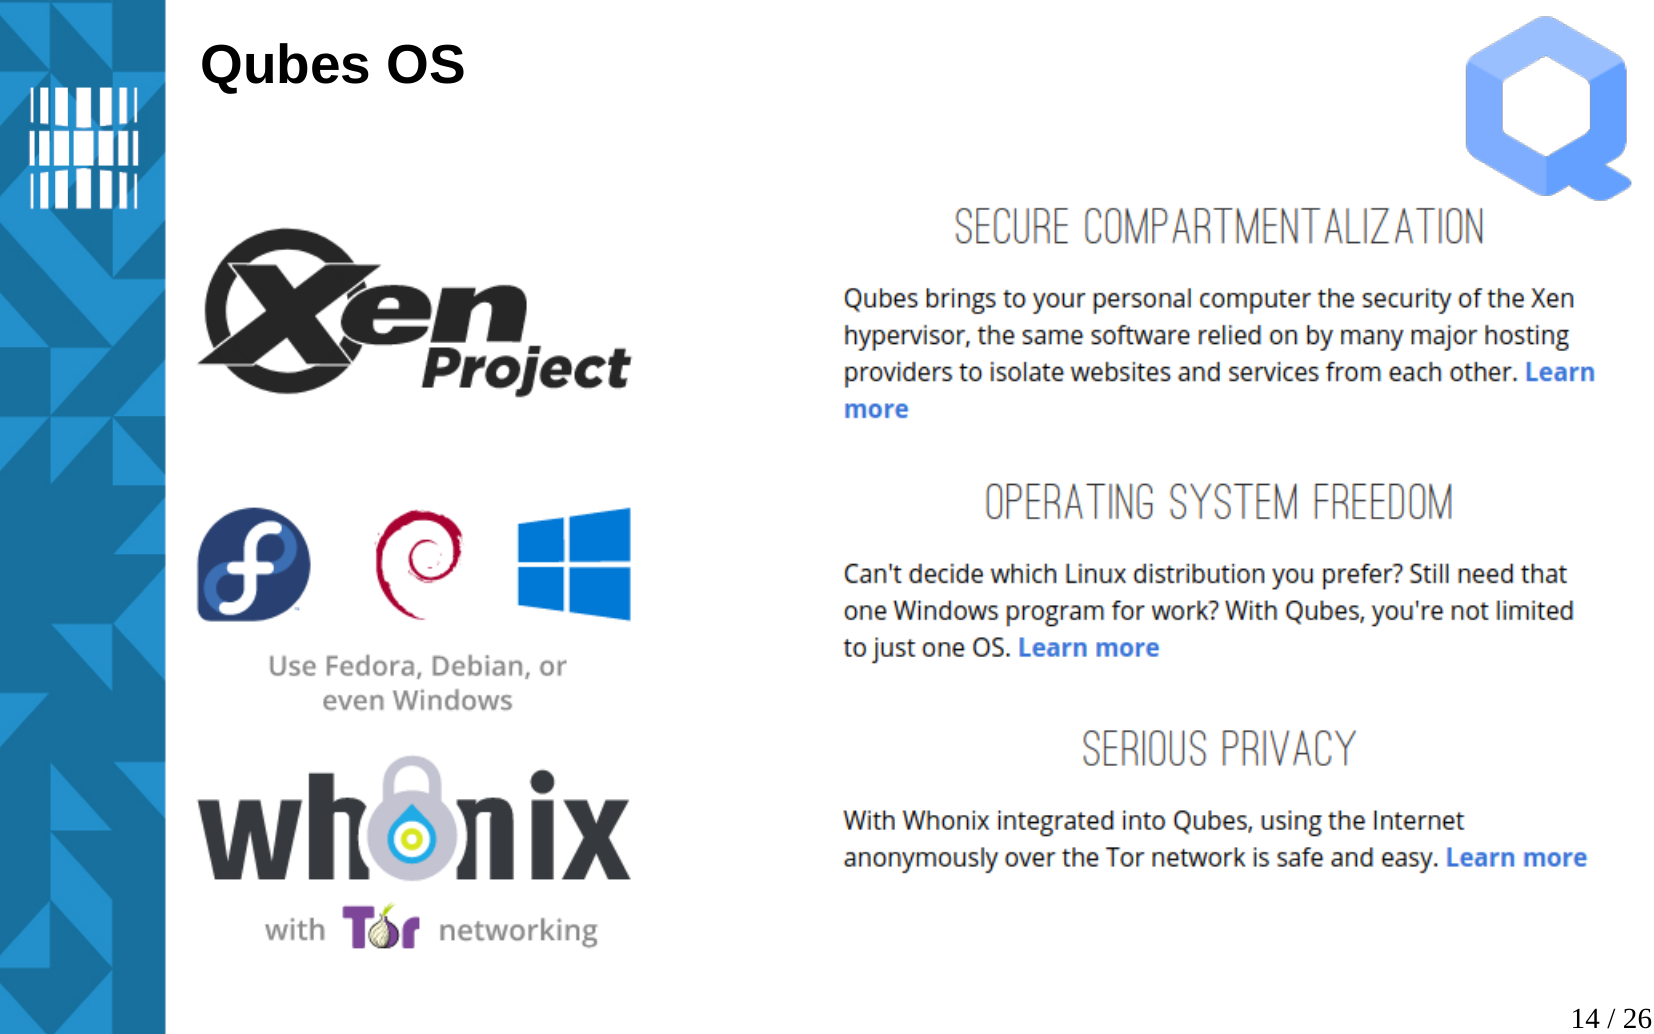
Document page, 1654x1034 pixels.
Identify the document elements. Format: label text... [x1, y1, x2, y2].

picture [186, 6, 1647, 963]
title Qubes OS [200, 13, 1359, 117]
